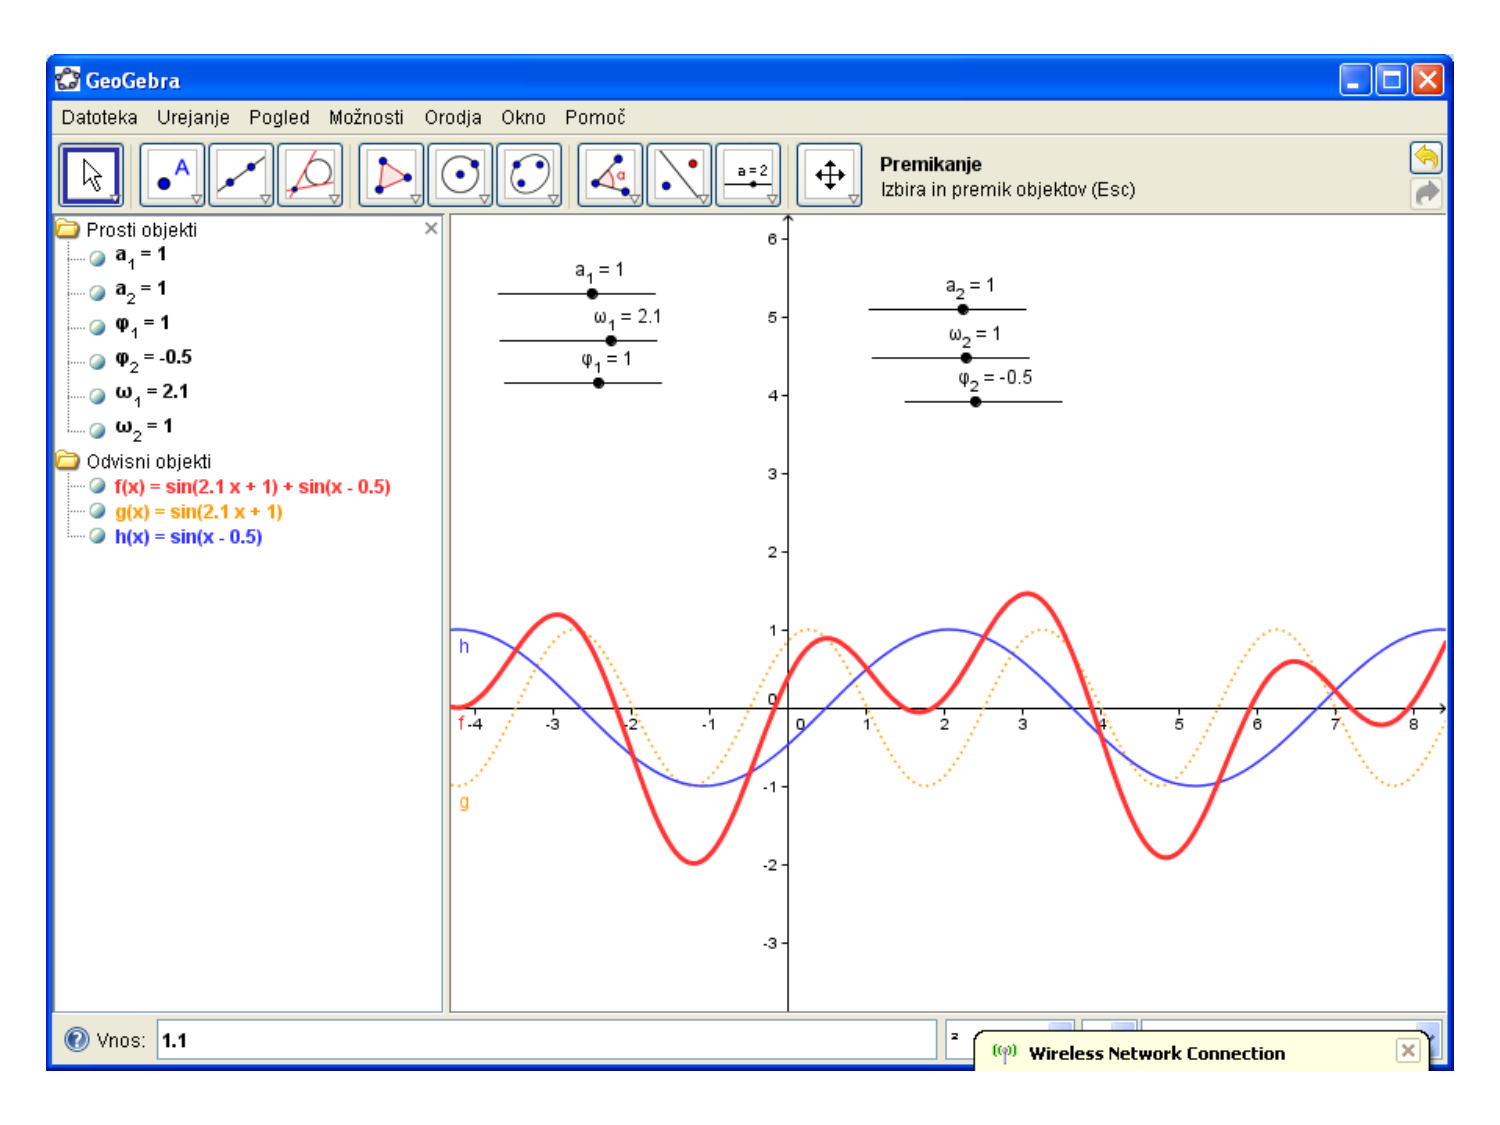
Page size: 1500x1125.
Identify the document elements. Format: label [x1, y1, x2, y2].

picture [46, 54, 1454, 1071]
